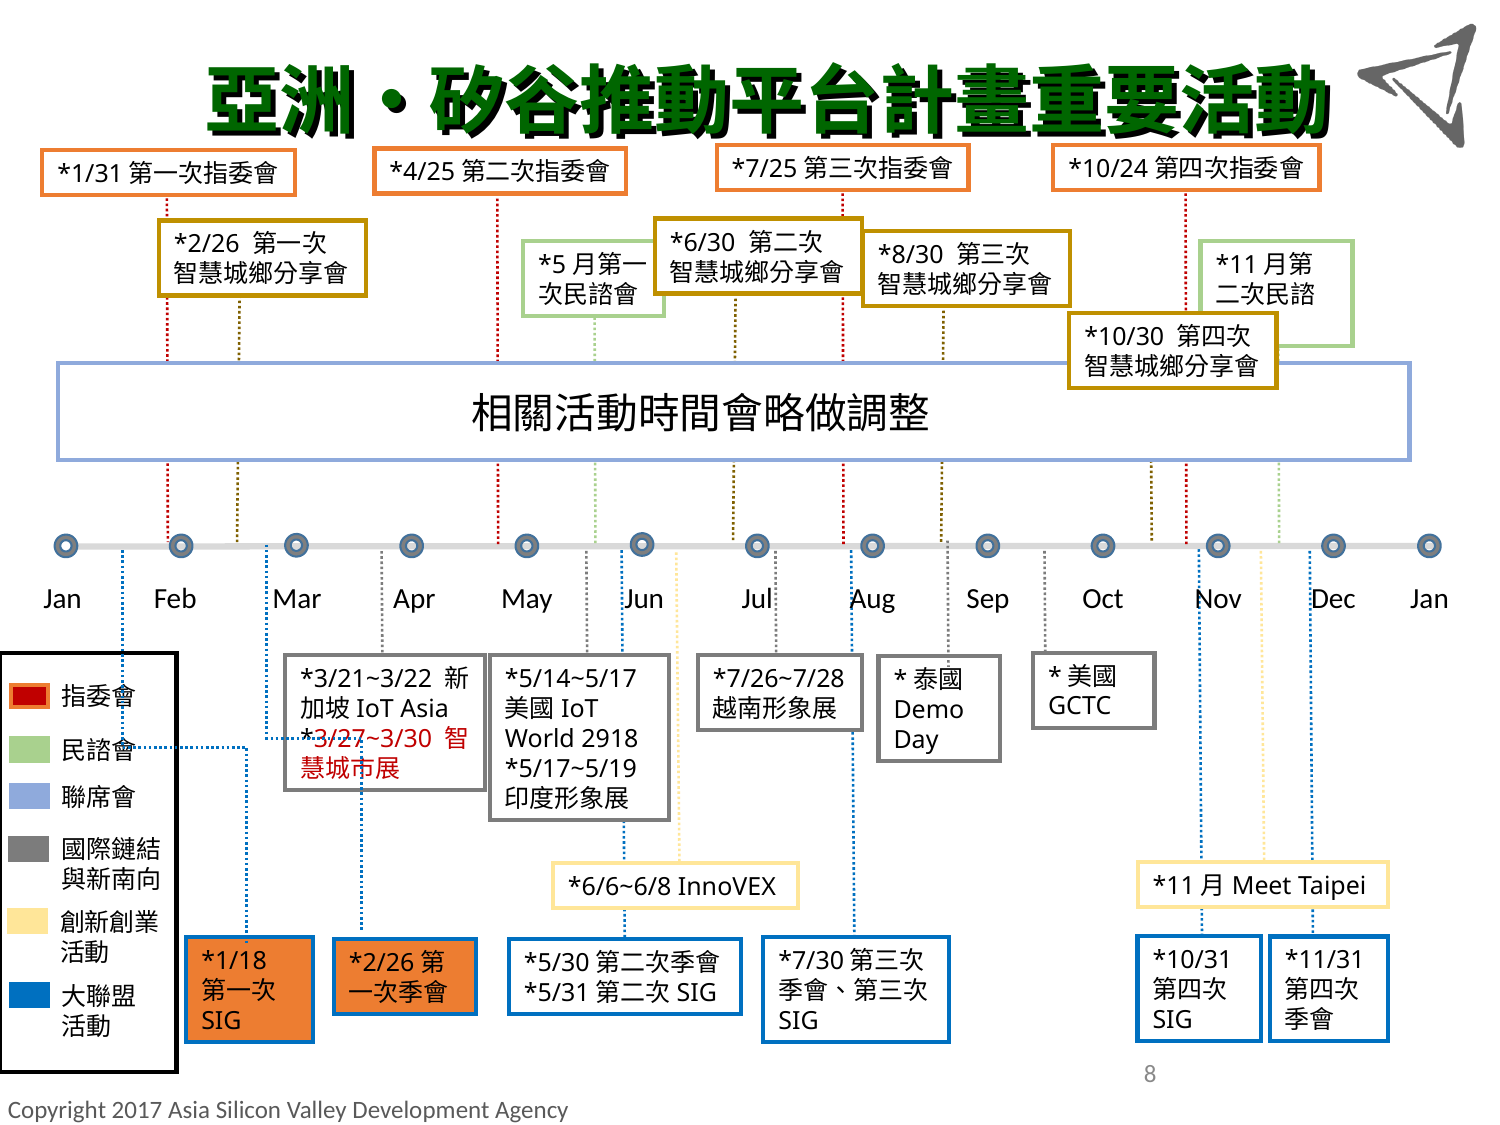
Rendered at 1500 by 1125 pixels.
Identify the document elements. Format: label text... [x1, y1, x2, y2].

text_box *10/30 第四次 智慧城鄉分享會 [1069, 313, 1277, 388]
text_box *泰國Demo Day [879, 656, 1000, 761]
text_box *5月第一次民諮會 [523, 241, 664, 316]
text_box *2/26 第一次 智慧城鄉分享會 [159, 221, 366, 296]
text_box Jan [1387, 572, 1472, 600]
text_box *5/30第二次季會 *5/31第二次SIG [509, 939, 741, 1014]
text_box [861, 534, 884, 558]
text_box [1418, 534, 1441, 558]
text_box [169, 534, 193, 558]
text_box 指委會 [46, 673, 153, 719]
text_box *10/24第四次指委會 [1053, 145, 1319, 190]
text_box *美國GCTC [1033, 653, 1155, 728]
text_box *4/25第二次指委會 [374, 148, 626, 193]
text_box *11/31第四次季會 [1270, 936, 1388, 1041]
text_box [1091, 534, 1115, 558]
text_box Nov [1176, 572, 1261, 600]
text_box Oct [1061, 572, 1145, 600]
text_box *7/30第三次季會、第三次SIG [763, 937, 949, 1042]
text_box [54, 534, 78, 558]
text_box [630, 533, 654, 556]
text_box 8 [1128, 1042, 1467, 1103]
text_box Mar [255, 572, 339, 600]
text_box 大聯盟活動 [46, 972, 173, 1049]
text_box *11月Meet Taipei [1138, 862, 1388, 907]
text_box [1322, 534, 1345, 558]
text_box Oct [1086, 591, 1098, 600]
text_box *3/21~3/22 新加坡IoT Asia *3/27~3/30 智慧城市展 [285, 655, 485, 790]
text_box *6/30 第二次 智慧城鄉分享會 [655, 219, 862, 294]
text_box [976, 534, 1000, 558]
text_box *8/30 第三次 智慧城鄉分享會 [863, 231, 1070, 306]
text_box [746, 534, 769, 558]
text_box Sep [946, 572, 1030, 600]
text_box 民諮會 [46, 726, 153, 773]
text_box Dec [1316, 591, 1325, 600]
text_box *7/26~7/28越南形象展 [698, 655, 862, 730]
text_box [515, 534, 539, 558]
text_box *1/31第一次指委會 [42, 150, 295, 195]
text_box Aug [830, 572, 915, 600]
text_box Feb [133, 572, 217, 600]
text_box May [485, 572, 569, 600]
text_box 聯席會 [46, 773, 153, 819]
text_box *5/14~5/17 美國IoT World 2918 *5/17~5/19印度形象展 [490, 655, 669, 820]
text_box [1206, 534, 1230, 558]
text_box [400, 534, 423, 558]
text_box *11月第二次民諮會 [1201, 241, 1353, 346]
text_box Jan [20, 572, 105, 600]
text_box Apr [372, 572, 456, 600]
text_box Jun [602, 572, 687, 600]
text_box *1/18第一次SIG [186, 937, 313, 1042]
text_box [0, 653, 176, 1072]
text_box 國際鏈結與新南向 [46, 826, 177, 898]
text_box *7/25第三次指委會 [717, 145, 969, 190]
text_box Jul [715, 572, 800, 600]
text_box 創新創業活動 [45, 898, 177, 975]
text_box *10/31第四次SIG [1137, 936, 1261, 1041]
text_box *2/26第一次季會 [334, 939, 476, 1014]
text_box Dec [1291, 572, 1376, 600]
text_box [285, 533, 308, 557]
text_box 相關活動時間會略做調整 [58, 363, 1409, 460]
text_box *6/6~6/8 InnoVEX [553, 863, 798, 908]
text_box 亞洲‧矽谷推動平台計畫重要活動 [17, 27, 1500, 122]
